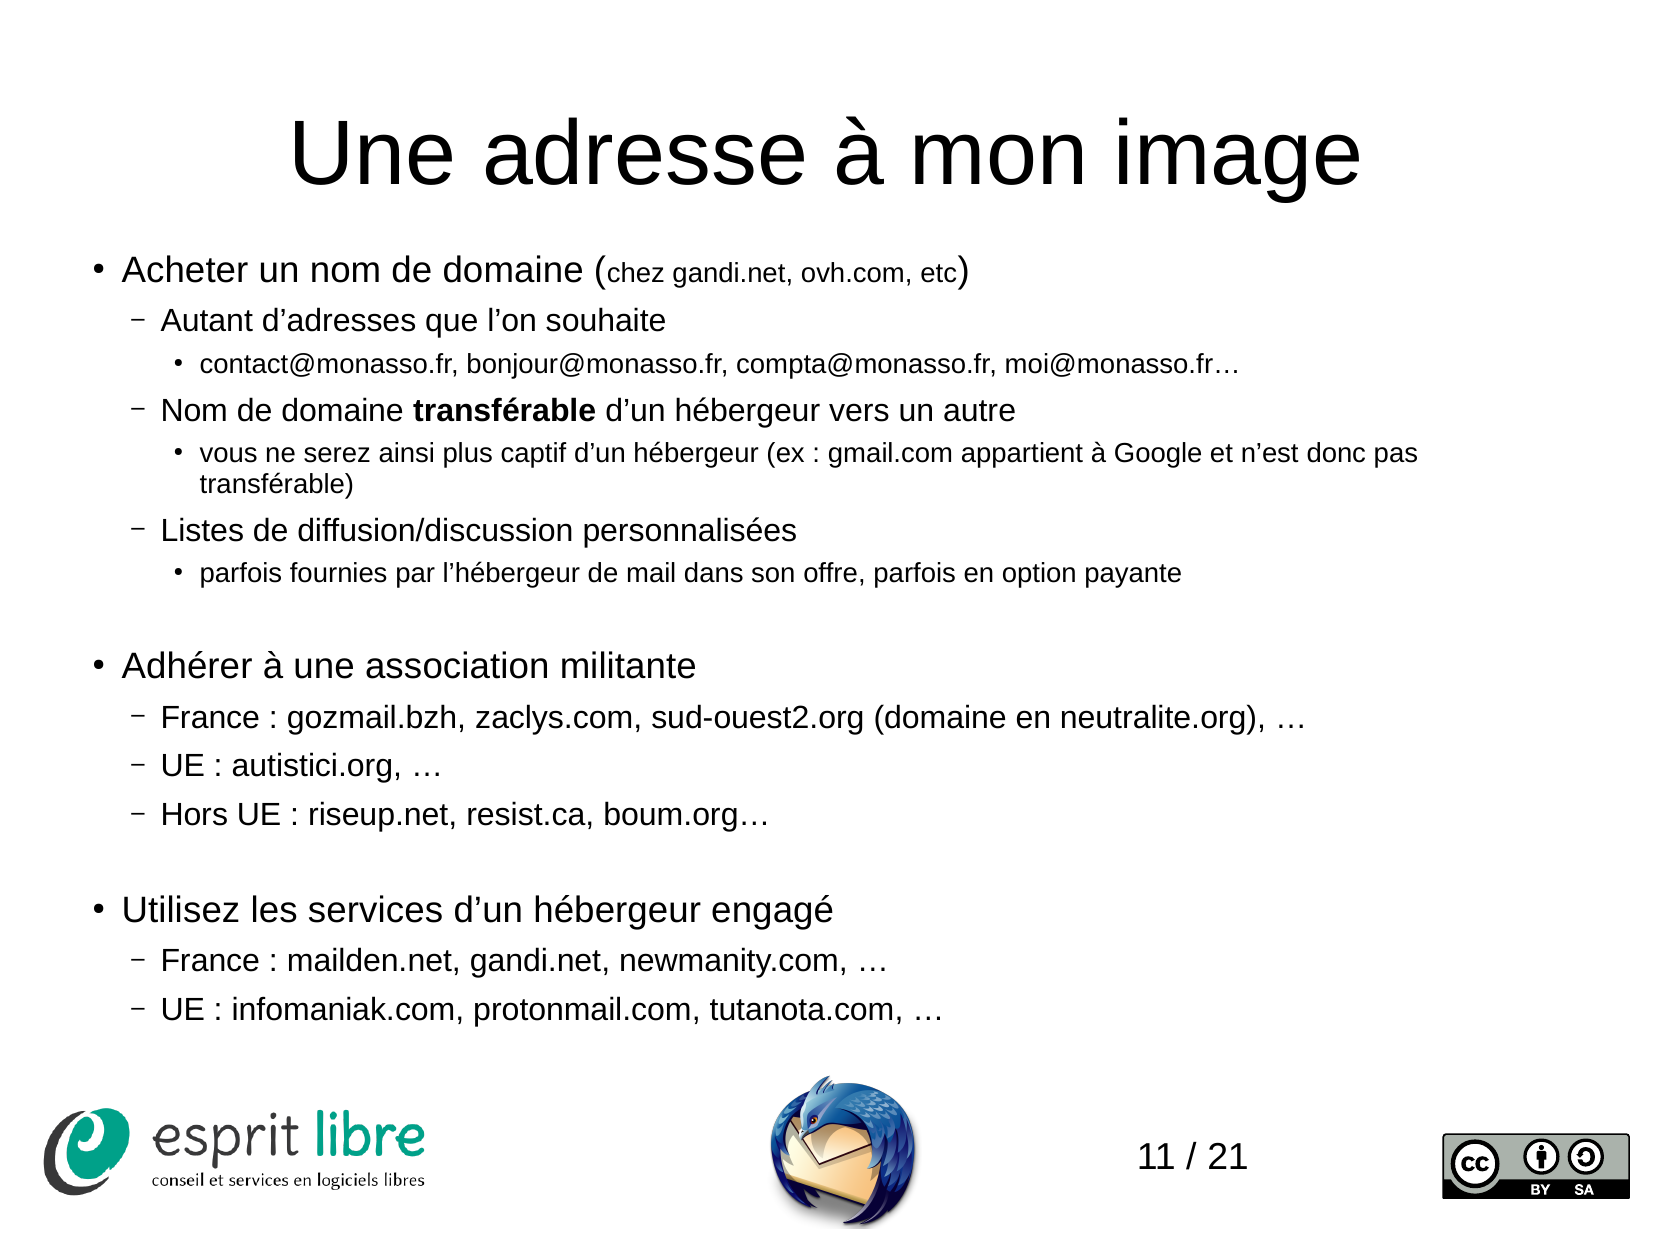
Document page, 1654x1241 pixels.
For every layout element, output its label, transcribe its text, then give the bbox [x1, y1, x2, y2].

picture [0, 1009, 480, 1241]
picture [767, 1074, 922, 1229]
list Acheter un nom de domaine (chez gandi.net, ovh.com, etc) Autant d’adresses que l’on souhaite contact@monasso.fr, bonjour@monasso.fr, compta@monasso.fr, moi@monasso.fr… Nom de domaine transférable d’un hébergeur vers un autre vous ne serez ainsi plus captif d’un hébergeur (ex : gmail.com appartient à Google et n’est donc pas transférable) Listes de diffusion/discussion personnalisées parfois fournies par l’hébergeur de mail dans son offre, parfois en option payante Adhérer à une association militante France : gozmail.bzh, zaclys.com, sud-ouest2.org (domaine en neutralite.org), … UE : autistici.org, … Hors UE : riseup.net, resist.ca, boum.org… Utilisez les services d’un hébergeur engagé France : mailden.net, gandi.net, newmanity.com, … UE : infomaniak.com, protonmail.com, tutanota.com, … [82, 248, 1571, 1034]
title Une adresse à mon image [82, 49, 1571, 248]
